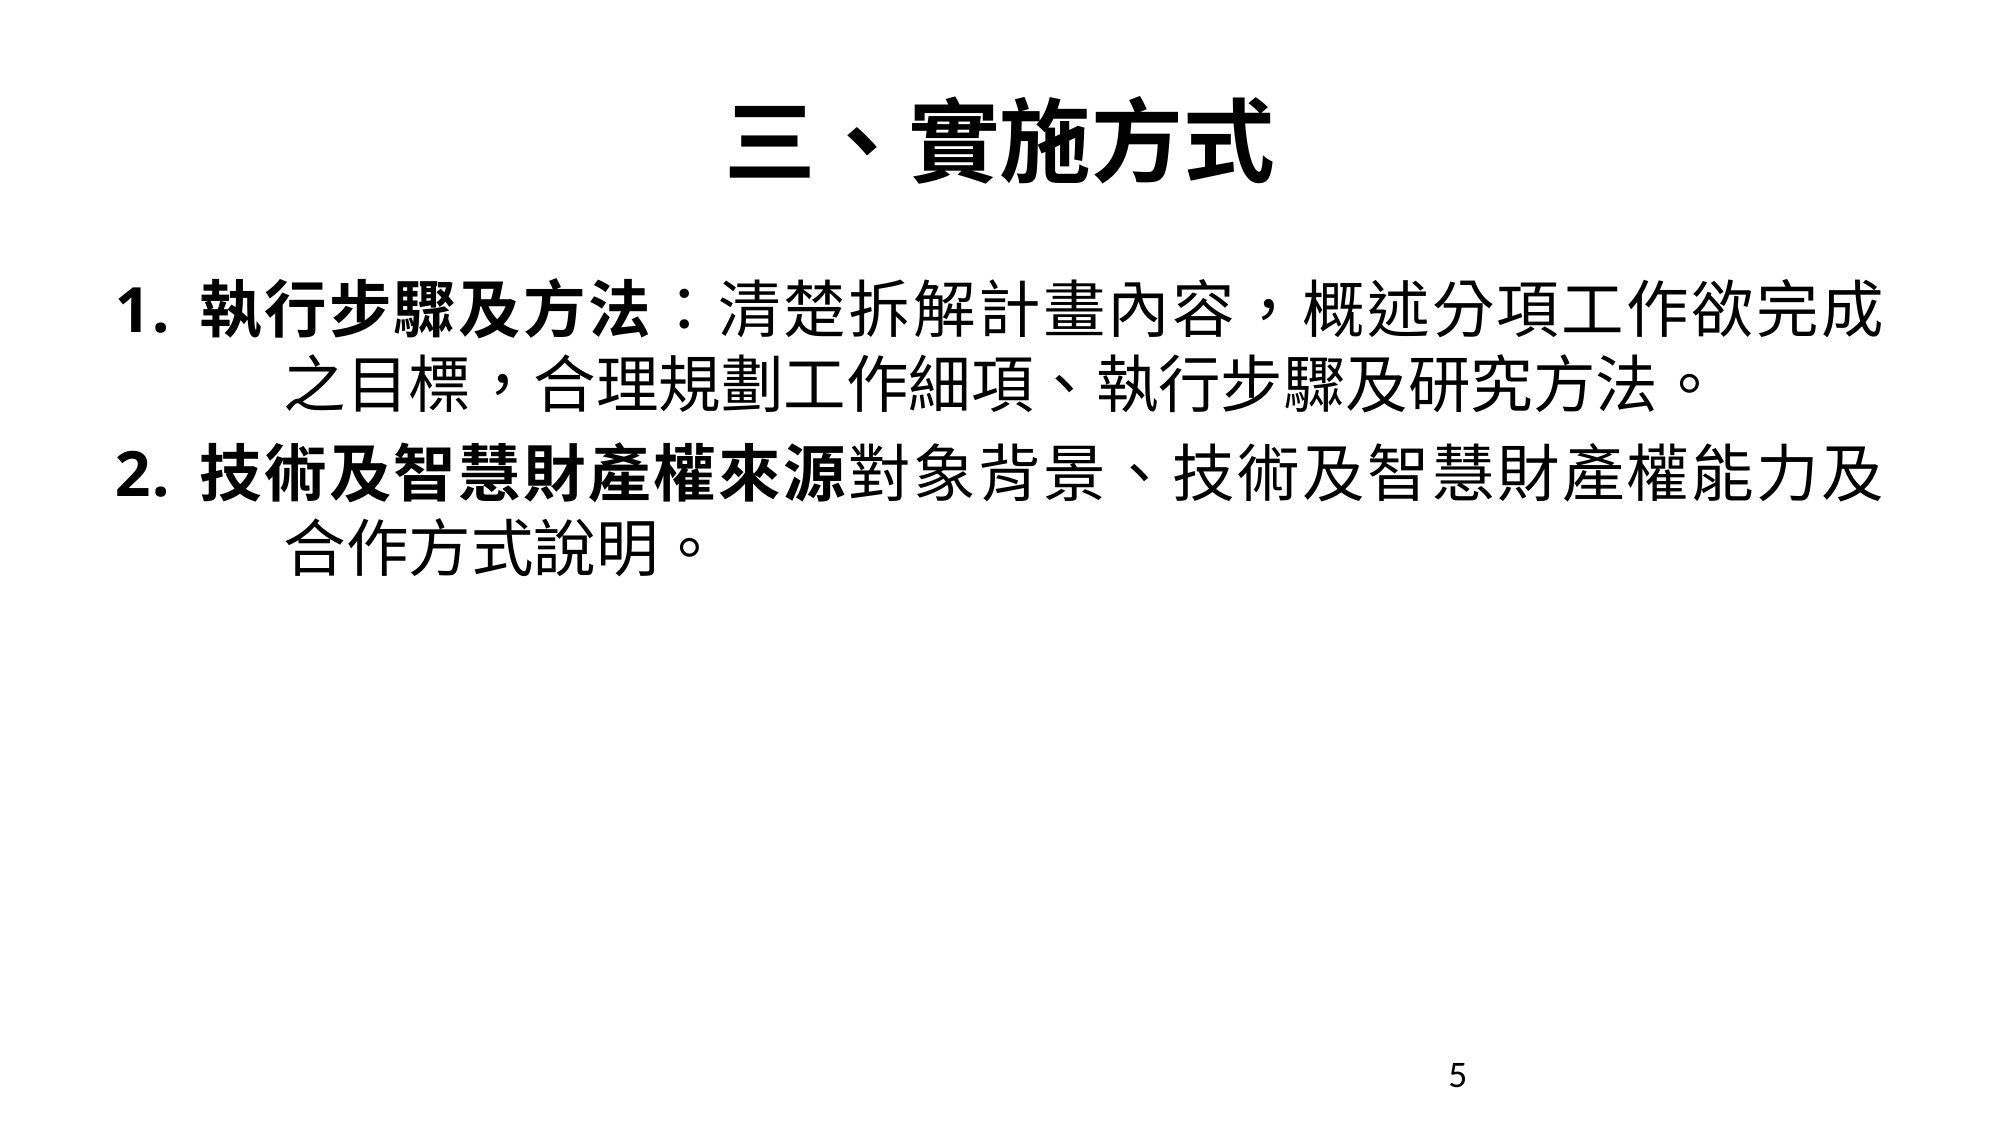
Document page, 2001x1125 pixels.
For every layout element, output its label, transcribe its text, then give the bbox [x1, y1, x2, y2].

list 執行步驟及方法：清楚拆解計畫內容，概述分項工作欲完成之目標，合理規劃工作細項、執行步驟及研究方法。 技術及智慧財產權來源對象背景、技術及智慧財產權能力及合作方式說明。 [233, 276, 1789, 963]
text_box 5 [1433, 1042, 1900, 1103]
title 三、實施方式 [99, 45, 1900, 233]
